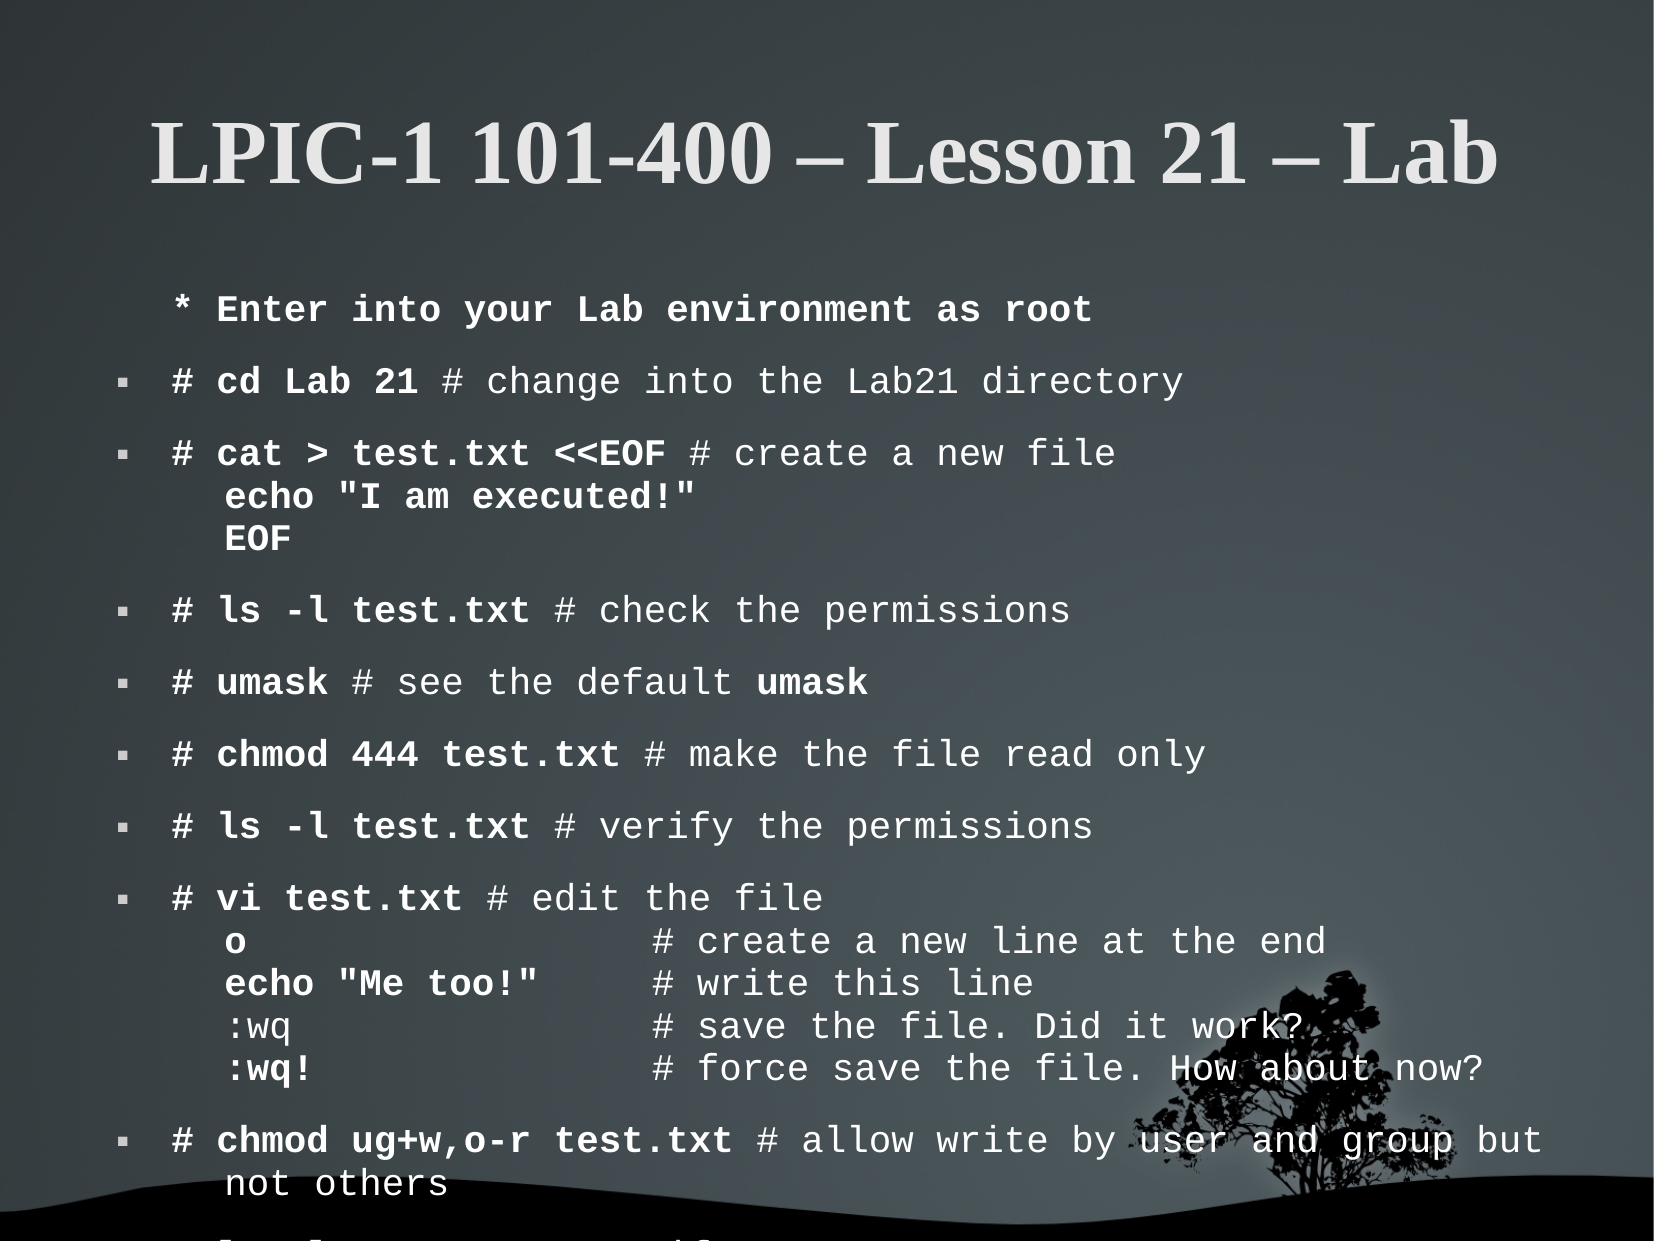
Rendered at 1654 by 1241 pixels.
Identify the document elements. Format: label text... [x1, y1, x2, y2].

picture [0, 0, 1654, 1241]
list * Enter into your Lab environment as root # cd Lab 21 # change into the Lab21 directory # cat > test.txt <<EOF # create a new file echo "I am executed!" EOF # ls -l test.txt # check the permissions # umask # see the default umask # chmod 444 test.txt # make the file read only # ls -l test.txt # verify the permissions # vi test.txt # edit the file o # create a new line at the end echo "Me too!" # write this line :wq # save the file. Did it work? :wq! # force save the file. How about now? # chmod ug+w,o-r test.txt # allow write by user and group but not others # ls -l test.txt # verify [82, 290, 1571, 1118]
title LPIC-1 101-400 – Lesson 21 – Lab [82, 49, 1571, 257]
